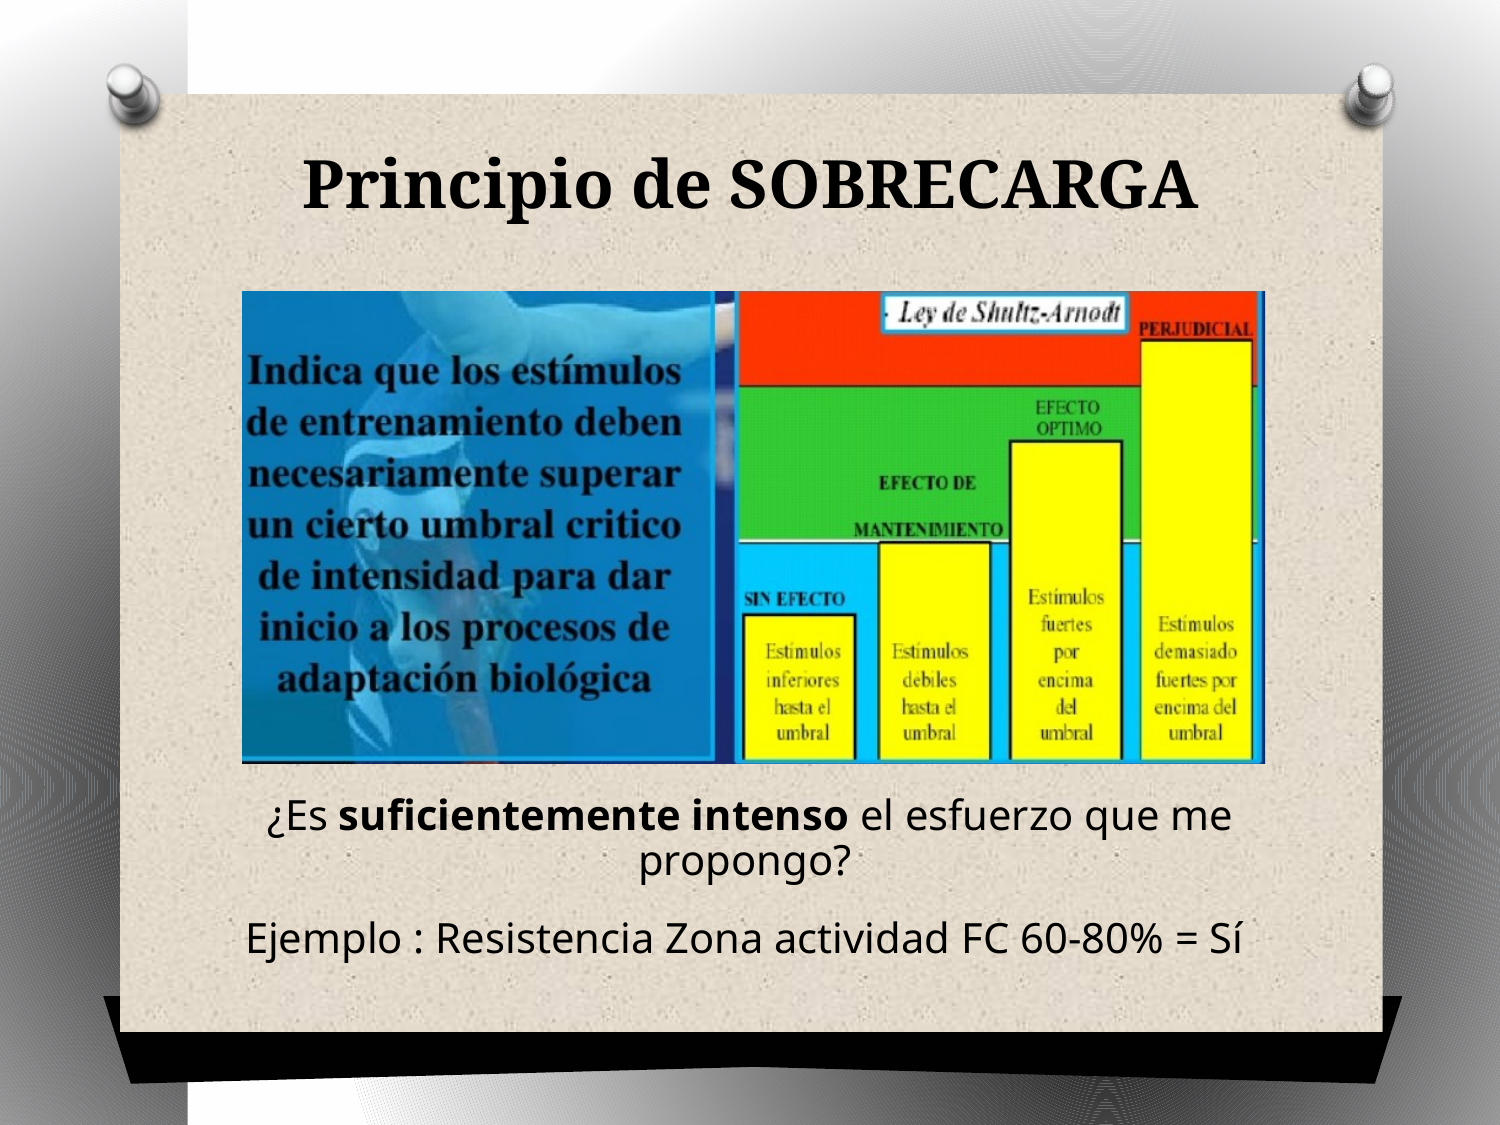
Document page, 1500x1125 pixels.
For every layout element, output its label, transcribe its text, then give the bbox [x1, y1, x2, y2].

list ¿Es suficientemente intenso el esfuerzo que me propongo? Ejemplo : Resistencia Zona actividad FC 60-80% = Sí [159, 786, 1341, 953]
picture [76, 31, 1439, 1032]
title Principio de SOBRECARGA [179, 134, 1323, 332]
